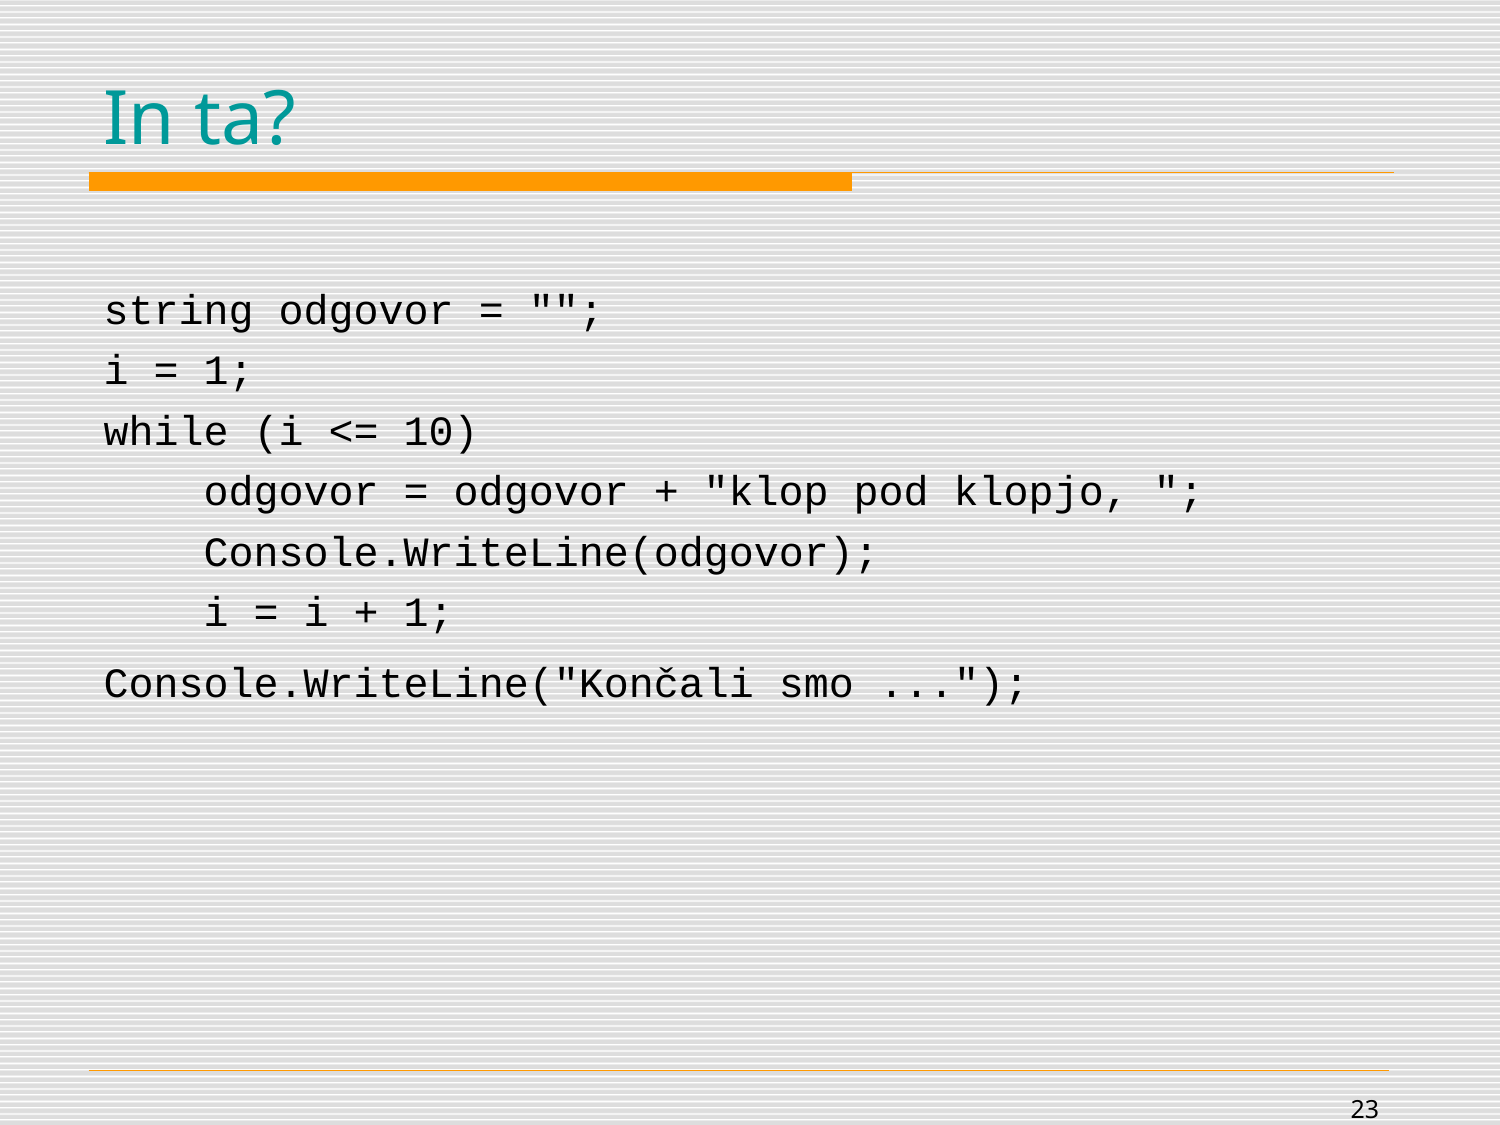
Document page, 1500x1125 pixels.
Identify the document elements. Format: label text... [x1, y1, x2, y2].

title In ta? [88, 54, 1401, 167]
picture [0, 0, 1500, 1125]
text_box <number> [1068, 1085, 1394, 1125]
list string odgovor = ""; i = 1; while (i <= 10) odgovor = odgovor + "klop pod klopjo, "; Console.WriteLine(odgovor); i = i + 1; Console.WriteLine("Končali smo ..."); [88, 275, 1447, 894]
